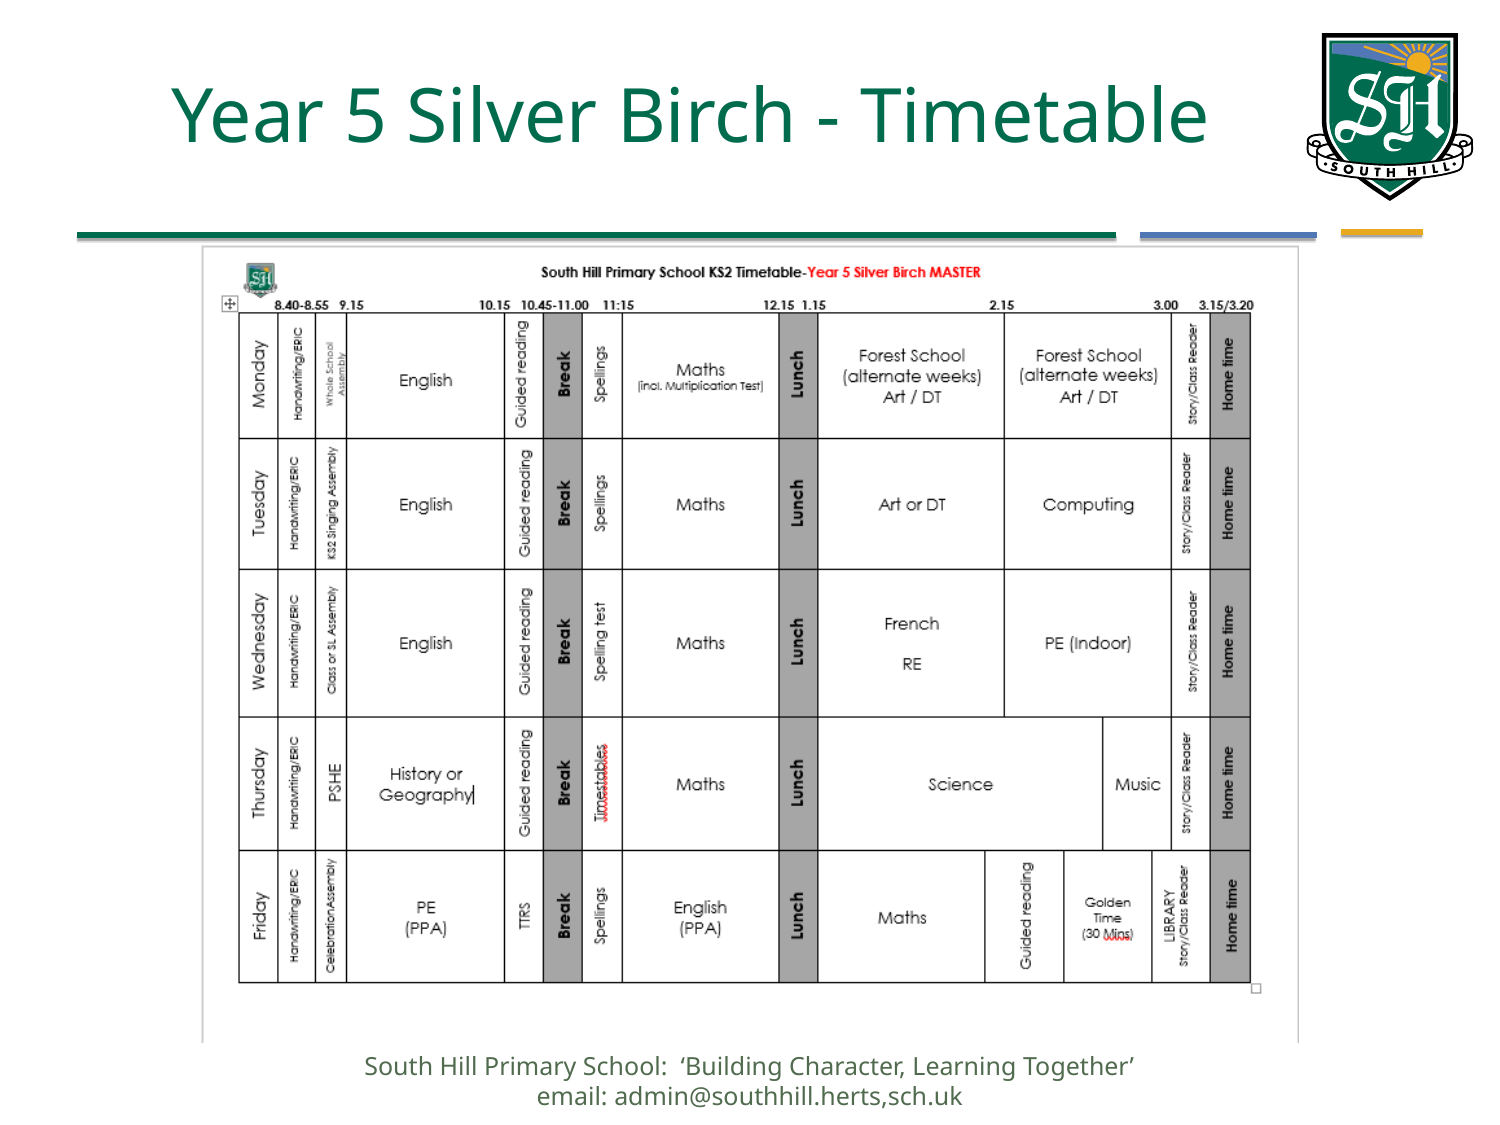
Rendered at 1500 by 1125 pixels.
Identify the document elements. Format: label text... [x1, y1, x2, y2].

picture [201, 245, 1299, 1043]
text_box South Hill Primary School: ‘Building Character, Learning Together’ email: admin@southhill.herts,sch.uk [253, 1043, 1247, 1103]
title Year 5 Silver Birch - Timetable [76, 19, 1306, 207]
